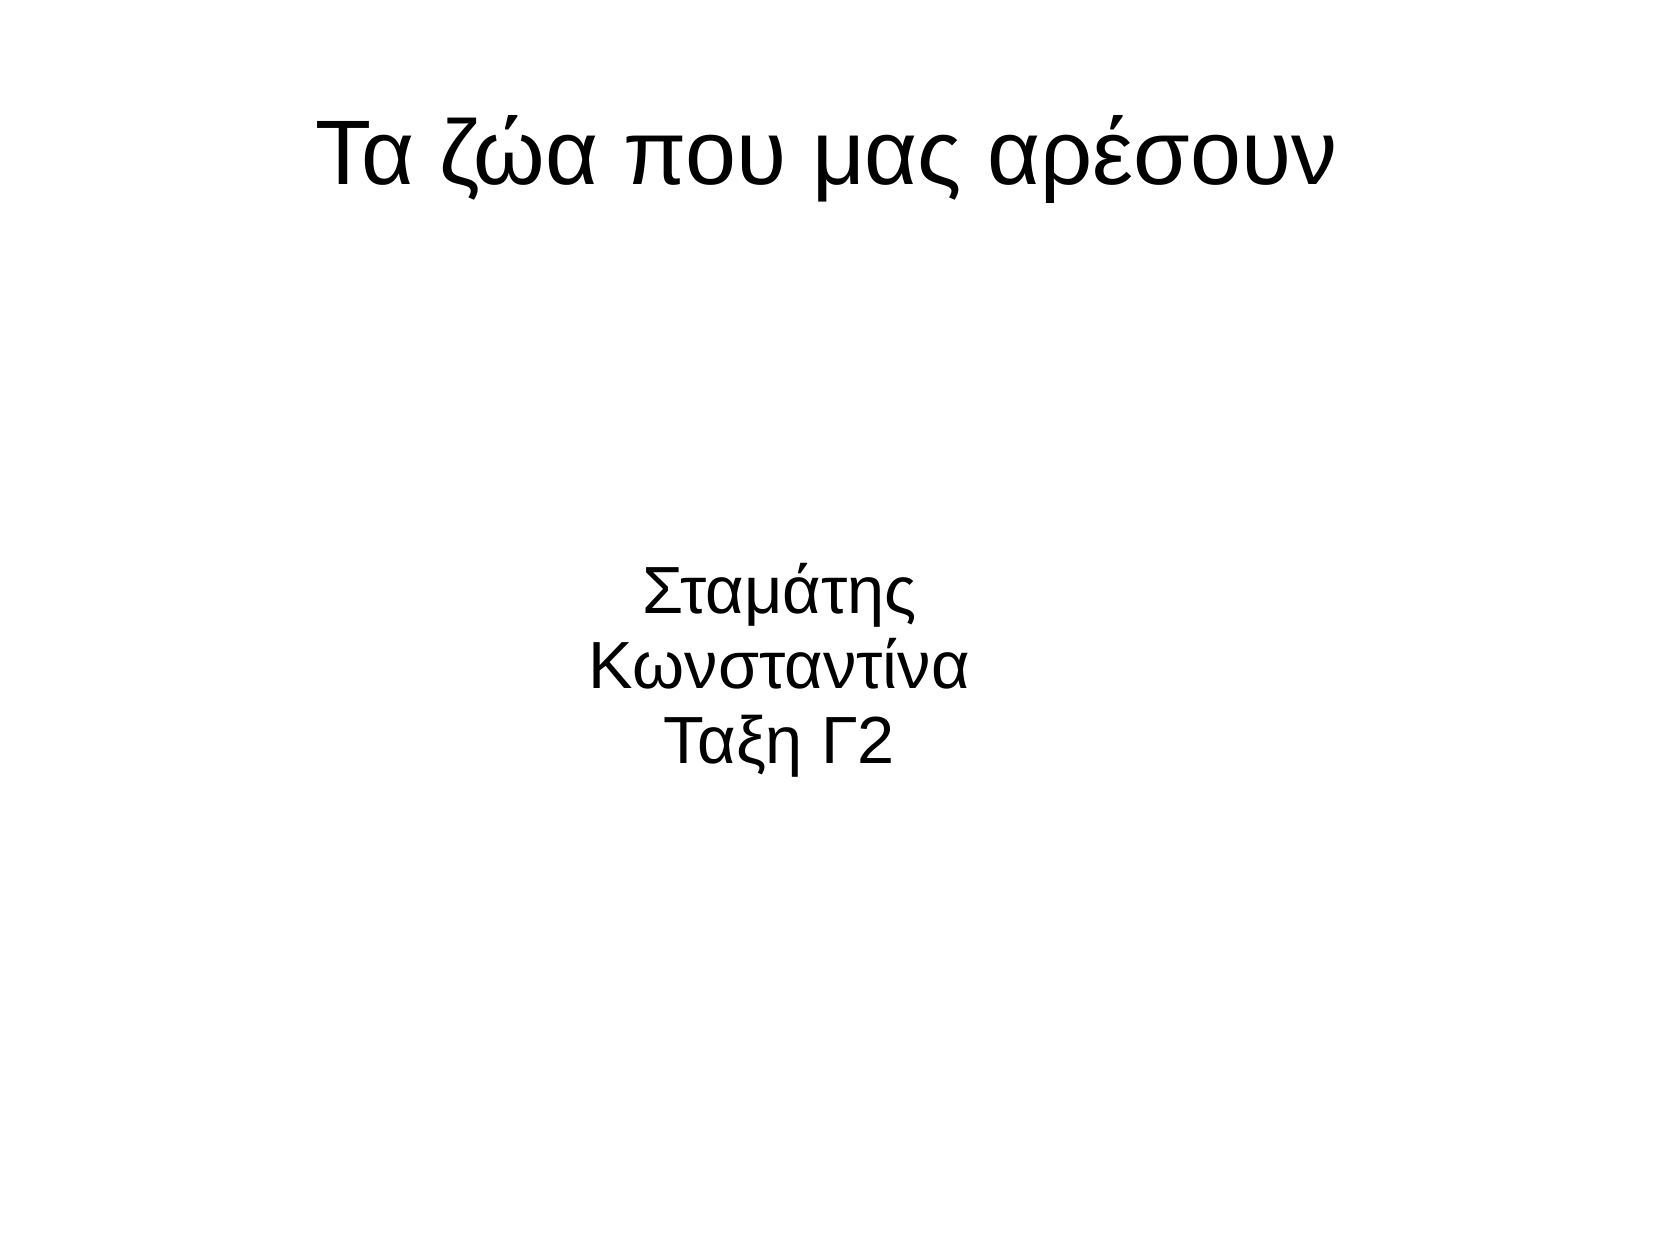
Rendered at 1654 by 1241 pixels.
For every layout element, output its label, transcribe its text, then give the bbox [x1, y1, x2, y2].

title Τα ζώα που μας αρέσουν [82, 49, 1571, 257]
subtitle Σταμάτης Κωνσταντίνα Ταξη Γ2 [35, 256, 1524, 1075]
